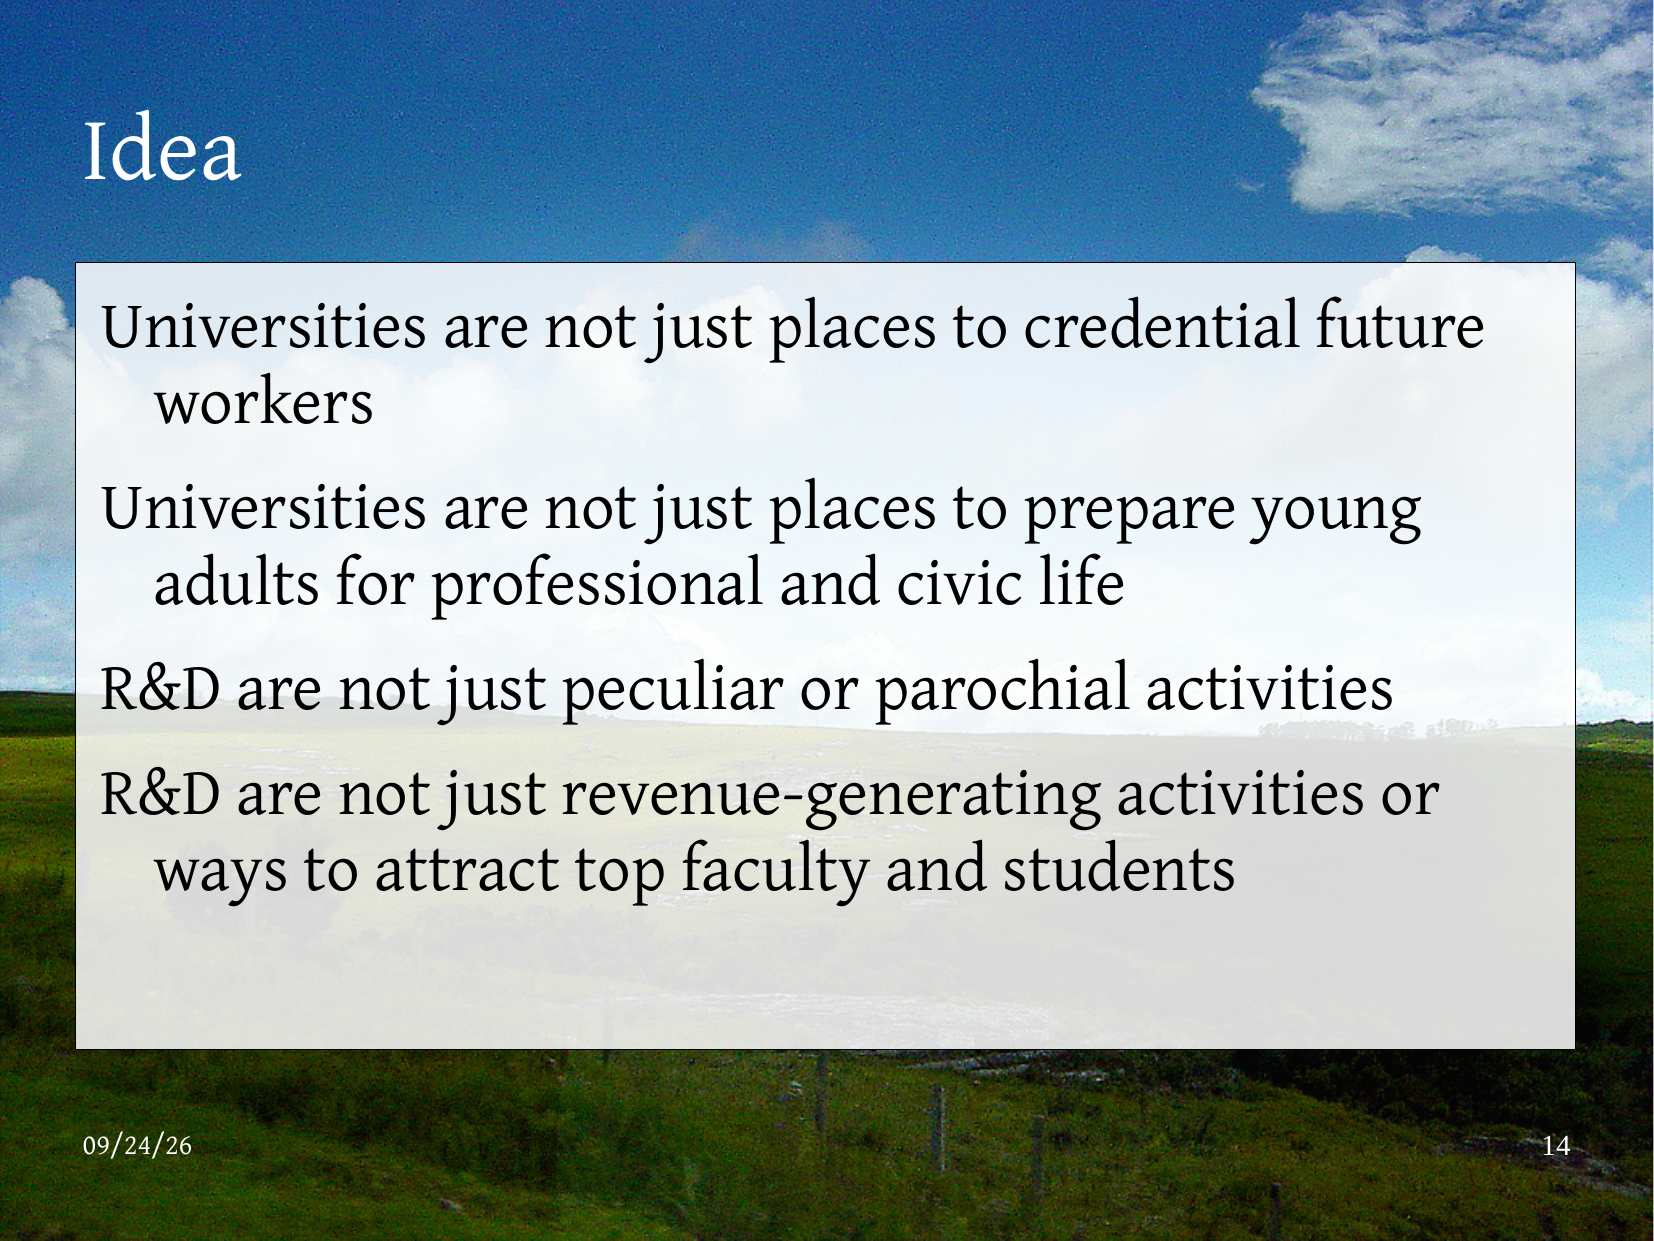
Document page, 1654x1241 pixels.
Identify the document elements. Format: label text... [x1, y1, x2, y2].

list Universities are not just places to credential future workers Universities are not just places to prepare young adults for professional and civic life R&D are not just peculiar or parochial activities R&D are not just revenue-generating activities or ways to attract top faculty and students [82, 290, 1571, 1094]
title Idea [82, 56, 1571, 250]
picture [0, 0, 1654, 1241]
